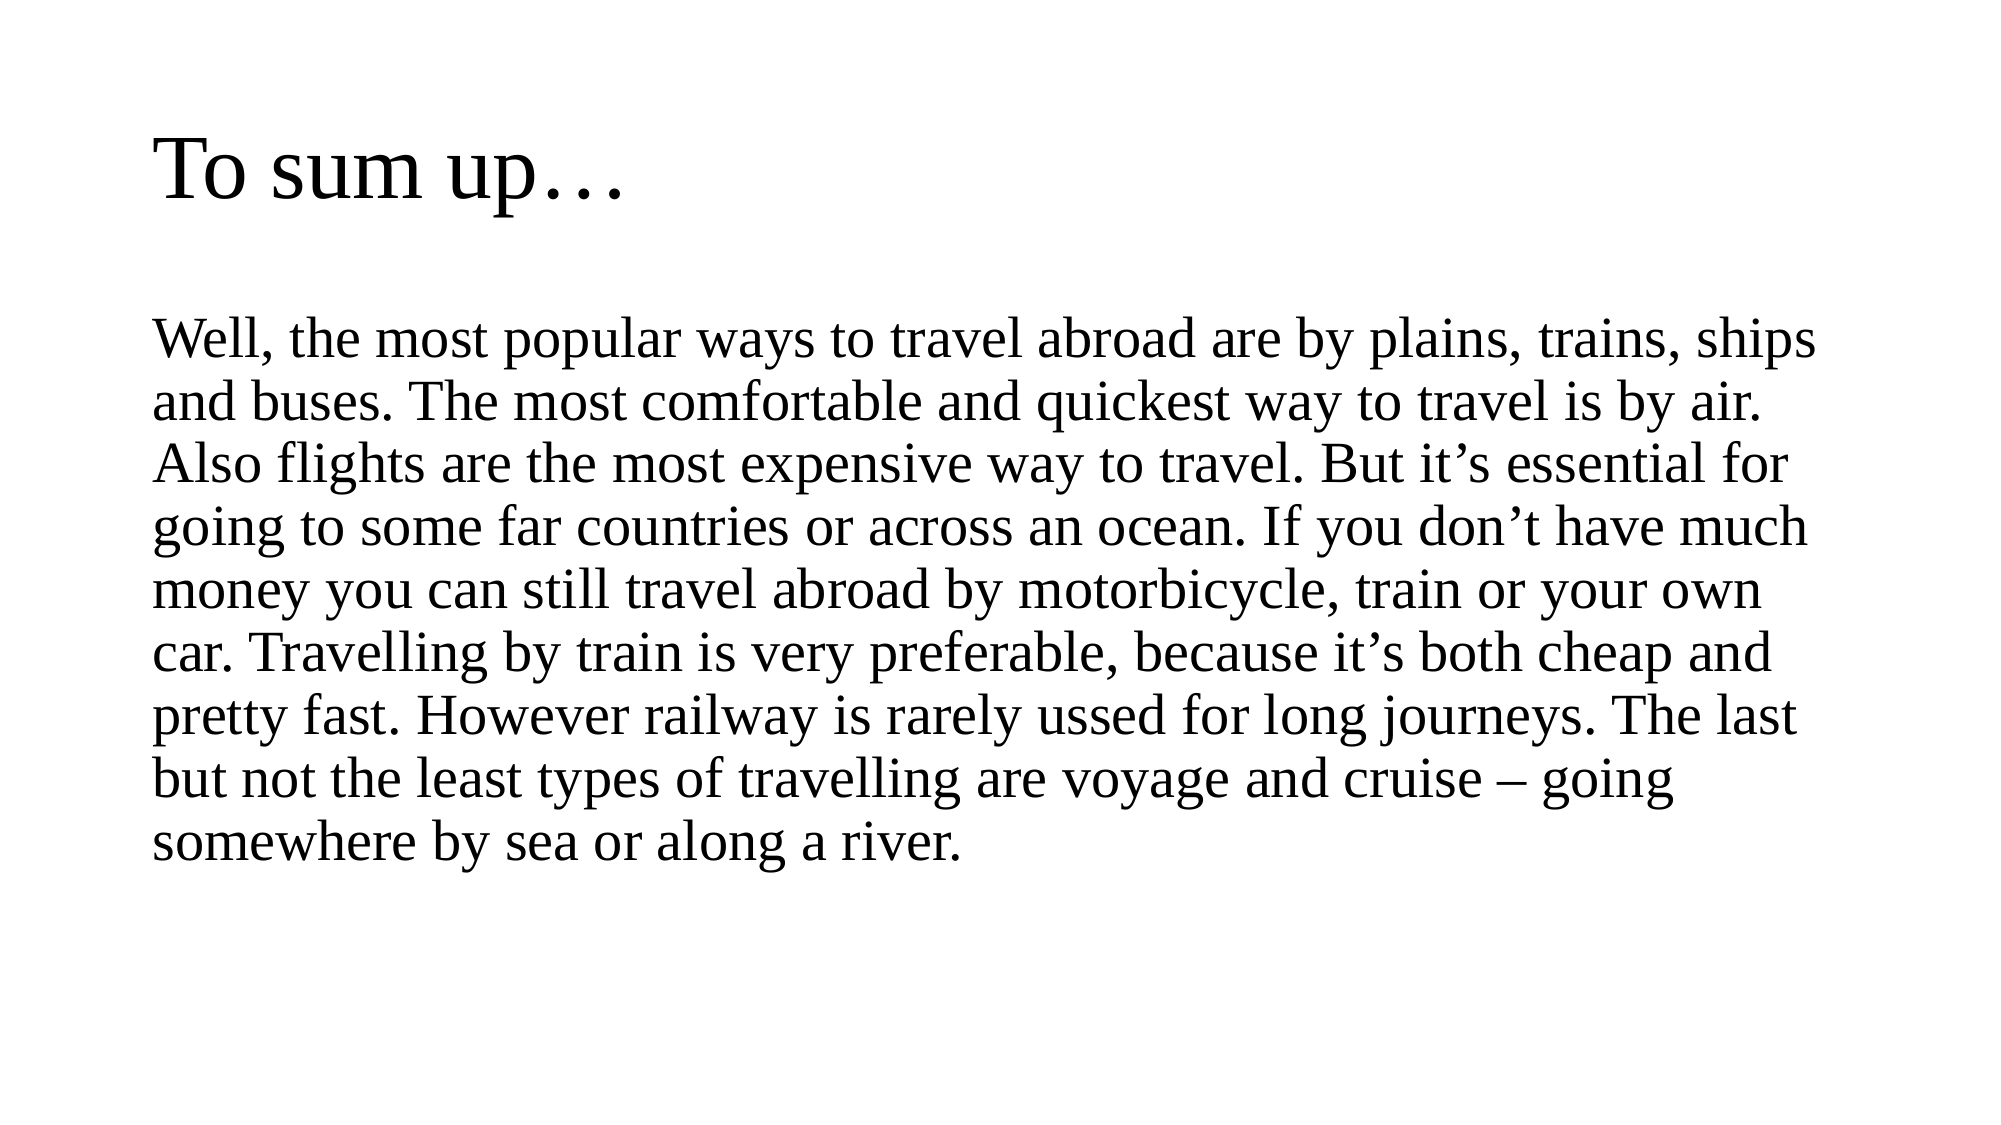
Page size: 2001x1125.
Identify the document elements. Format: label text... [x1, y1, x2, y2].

list Well, the most popular ways to travel abroad are by plains, trains, ships and buses. The most comfortable and quickest way to travel is by air. Also flights are the most expensive way to travel. But it’s essential for going to some far countries or across an ocean. If you don’t have much money you can still travel abroad by motorbicycle, train or your own car. Travelling by train is very preferable, because it’s both cheap and pretty fast. However railway is rarely ussed for long journeys. The last but not the least types of travelling are voyage and cruise – going somewhere by sea or along a river. [137, 299, 1863, 1014]
title To sum up… [137, 59, 1863, 278]
